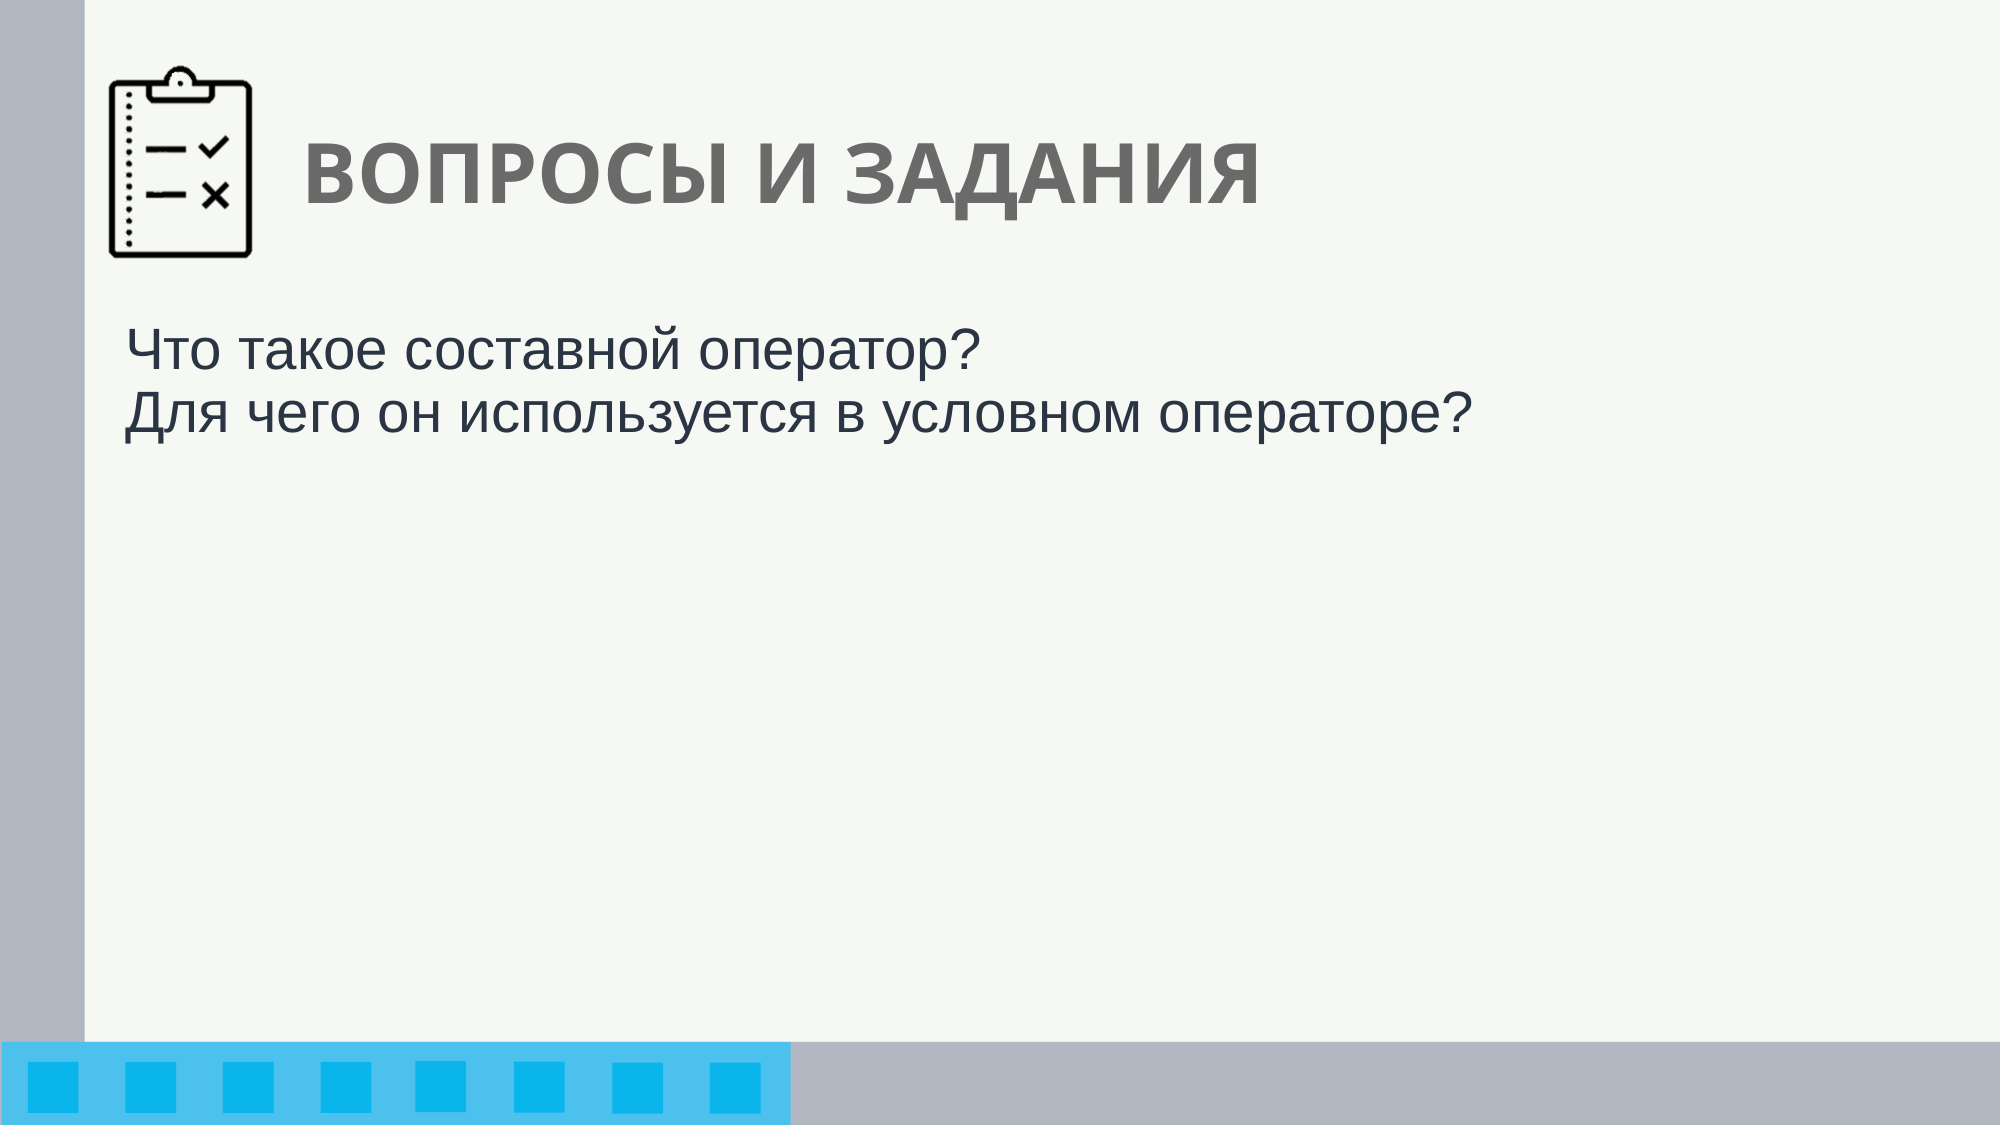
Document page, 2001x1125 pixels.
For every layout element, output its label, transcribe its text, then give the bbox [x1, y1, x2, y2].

picture [85, 54, 286, 286]
title ВОПРОСЫ И ЗАДАНИЯ [285, 67, 1892, 286]
list Что такое составной оператор? Для чего он используется в условном операторе? [110, 311, 1892, 1058]
